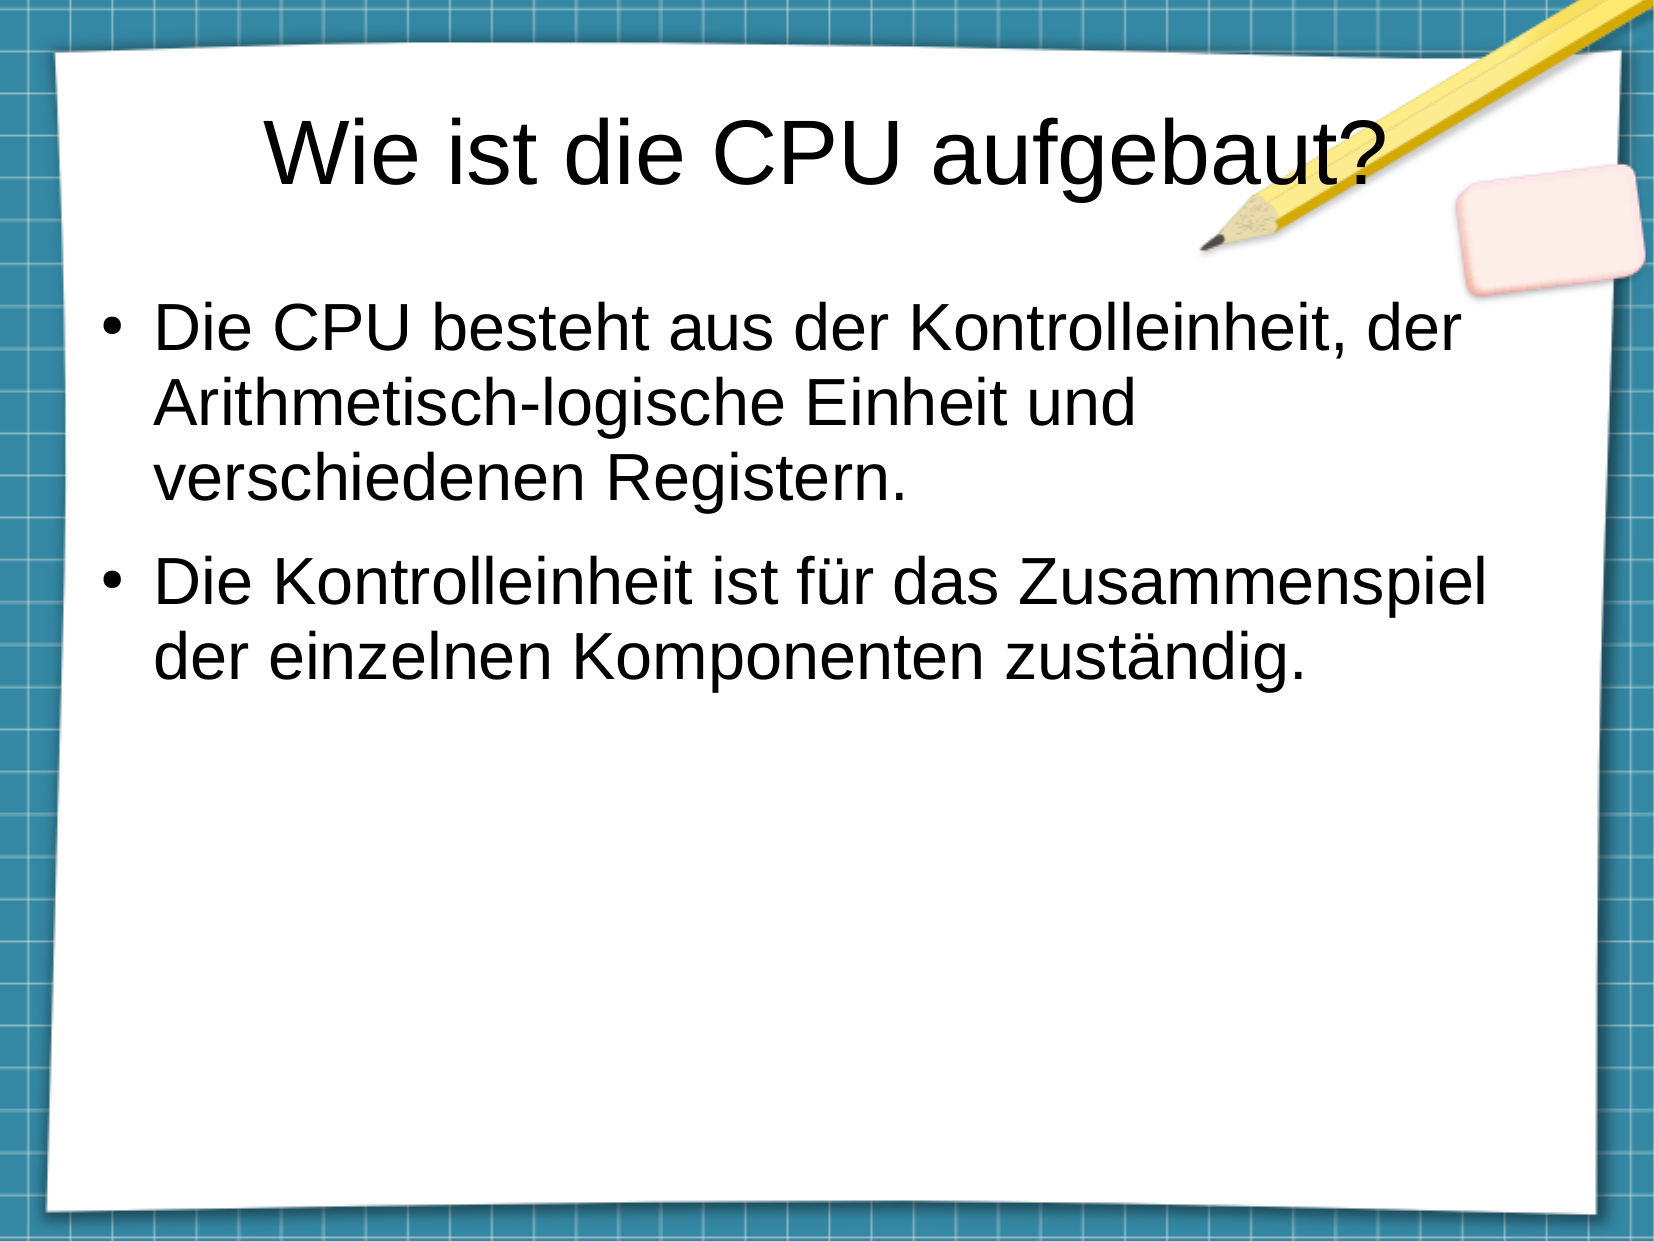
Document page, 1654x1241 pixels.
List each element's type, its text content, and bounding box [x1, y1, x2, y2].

list Die CPU besteht aus der Kontrolleinheit, der Arithmetisch-logische Einheit und verschiedenen Registern. Die Kontrolleinheit ist für das Zusammenspiel der einzelnen Komponenten zuständig. [82, 290, 1571, 1010]
title Wie ist die CPU aufgebaut? [82, 49, 1571, 257]
picture [0, 0, 1654, 1241]
